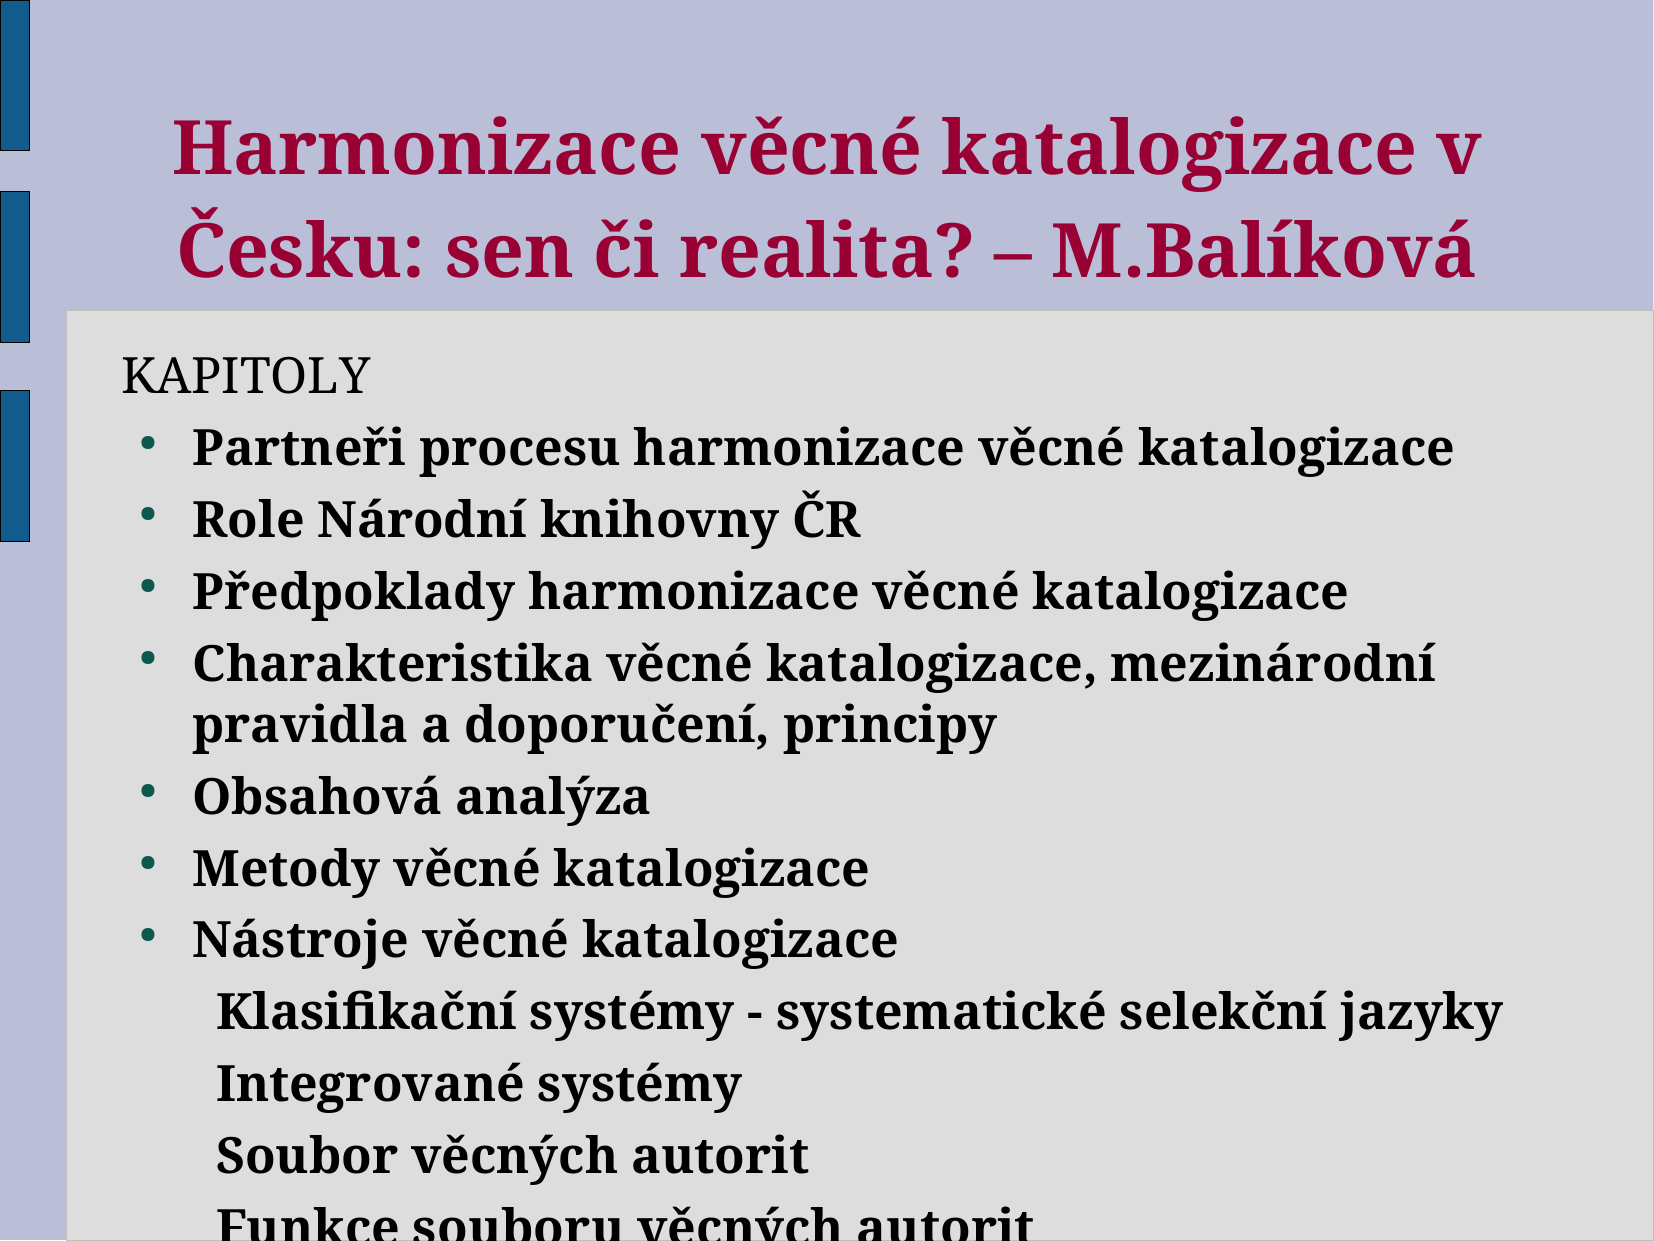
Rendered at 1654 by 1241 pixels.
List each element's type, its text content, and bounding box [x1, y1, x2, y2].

list KAPITOLY Partneři procesu harmonizace věcné katalogizace Role Národní knihovny ČR Předpoklady harmonizace věcné katalogizace Charakteristika věcné katalogizace, mezinárodní pravidla a doporučení, principy Obsahová analýza Metody věcné katalogizace Nástroje věcné katalogizace Klasifikační systémy - systematické selekční jazyky Integrované systémy Soubor věcných autorit Funkce souboru věcných autorit Hloubka indexace – varianty věcného zpřístupnění [121, 344, 1534, 1190]
title Harmonizace věcné katalogizace v Česku: sen či realita? – M.Balíková [121, 98, 1534, 291]
